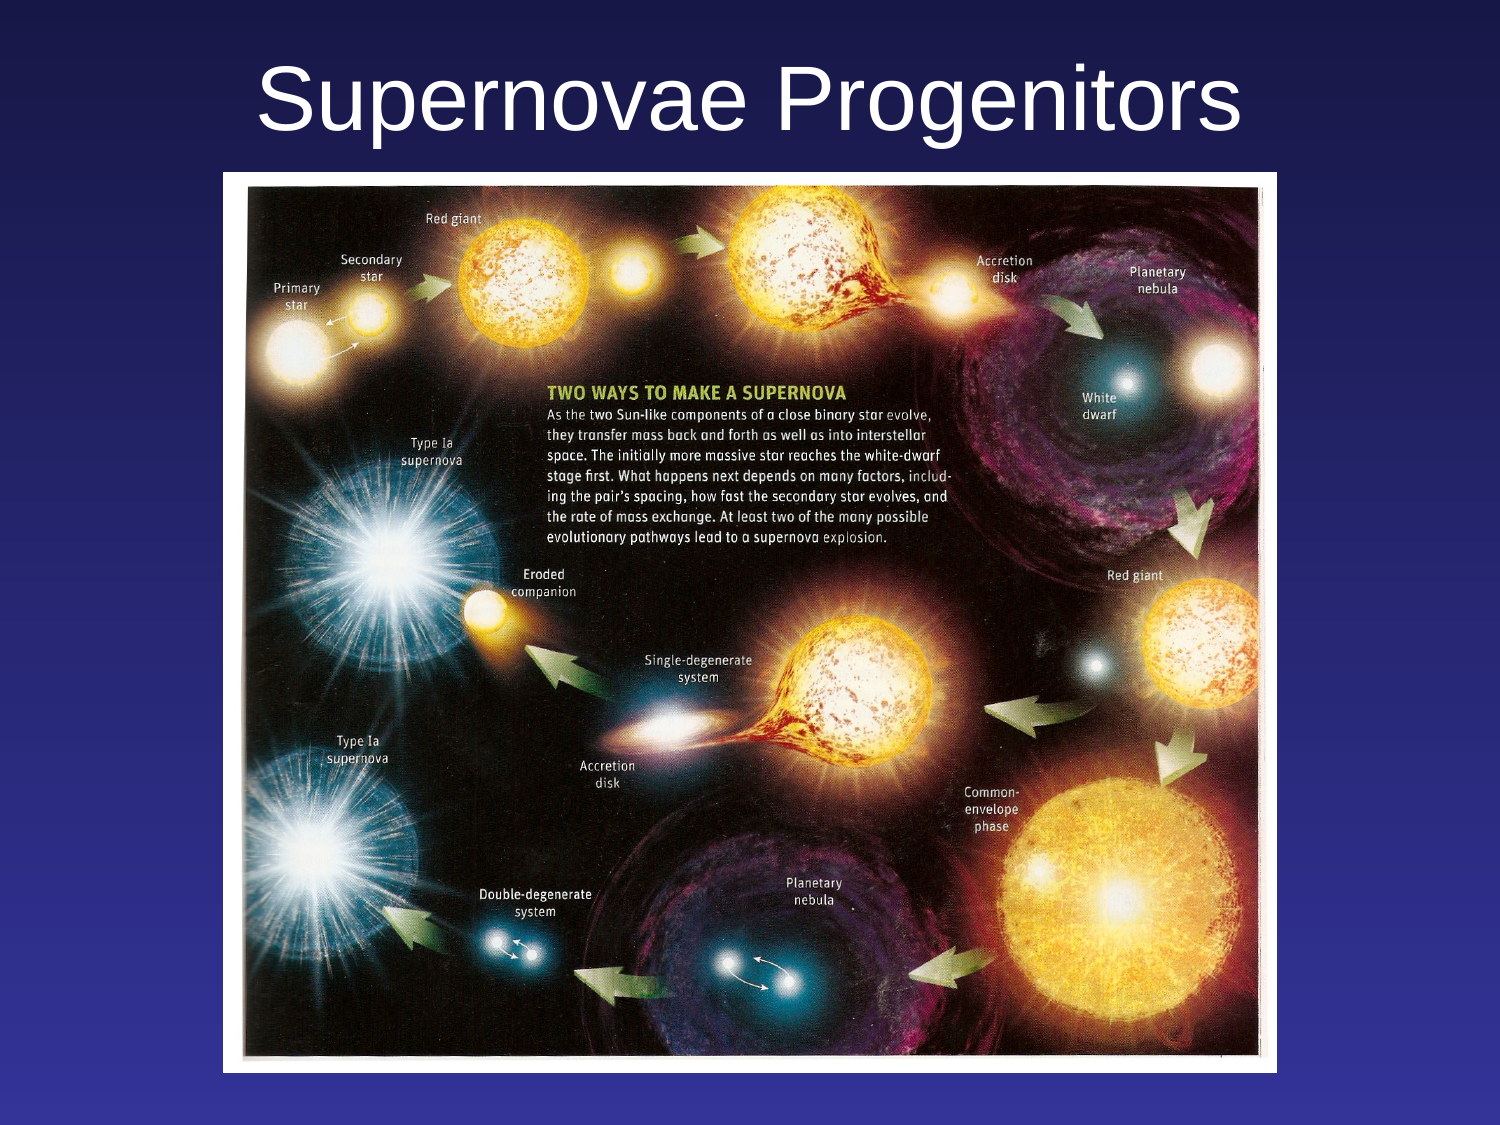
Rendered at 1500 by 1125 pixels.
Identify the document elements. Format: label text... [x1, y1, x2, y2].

picture [223, 172, 1277, 1073]
title Supernovae Progenitors [112, 0, 1388, 188]
